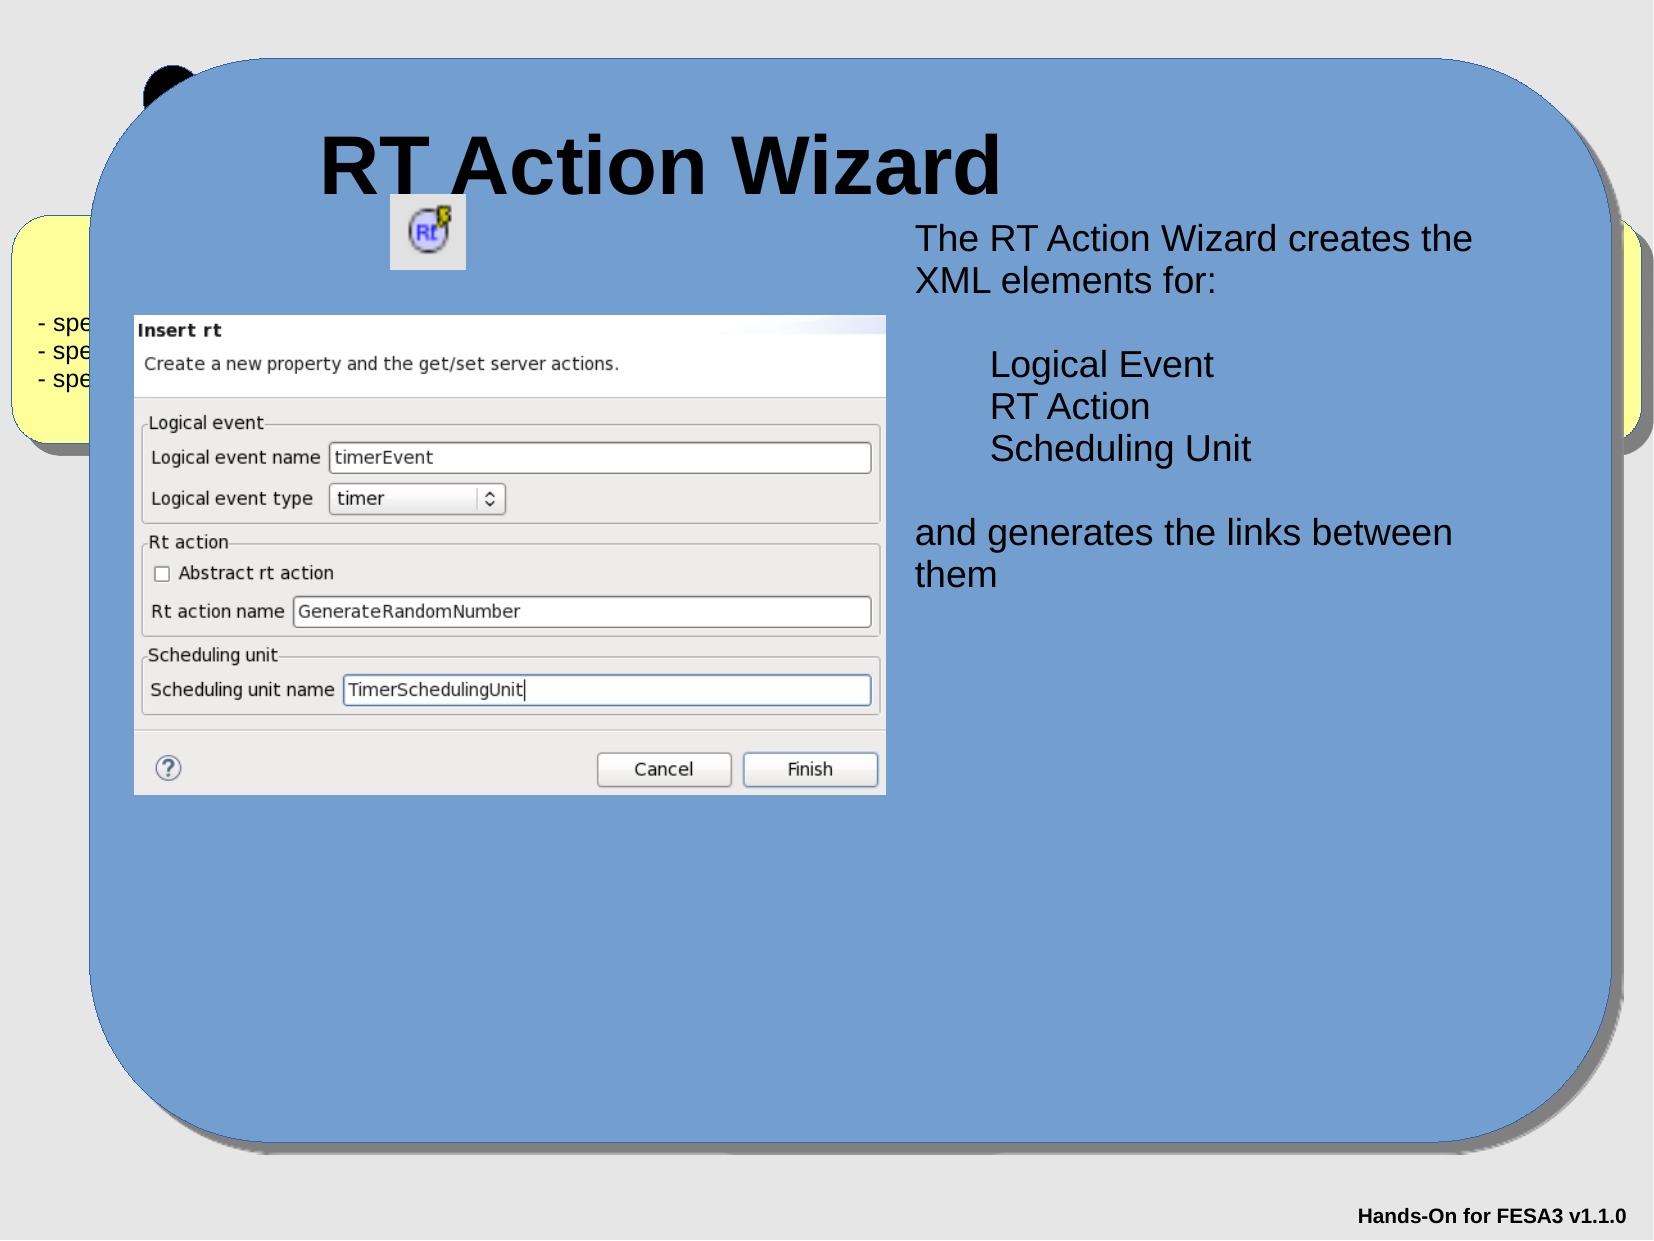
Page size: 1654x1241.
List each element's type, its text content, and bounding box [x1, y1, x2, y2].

text_box The RT Action Wizard creates the XML elements for: Logical Event RT Action Scheduling Unit and generates the links between them [900, 210, 1546, 1107]
picture [134, 315, 886, 796]
picture [390, 194, 466, 271]
text_box [89, 58, 1612, 1143]
text_box RT Action Wizard [304, 65, 1409, 313]
